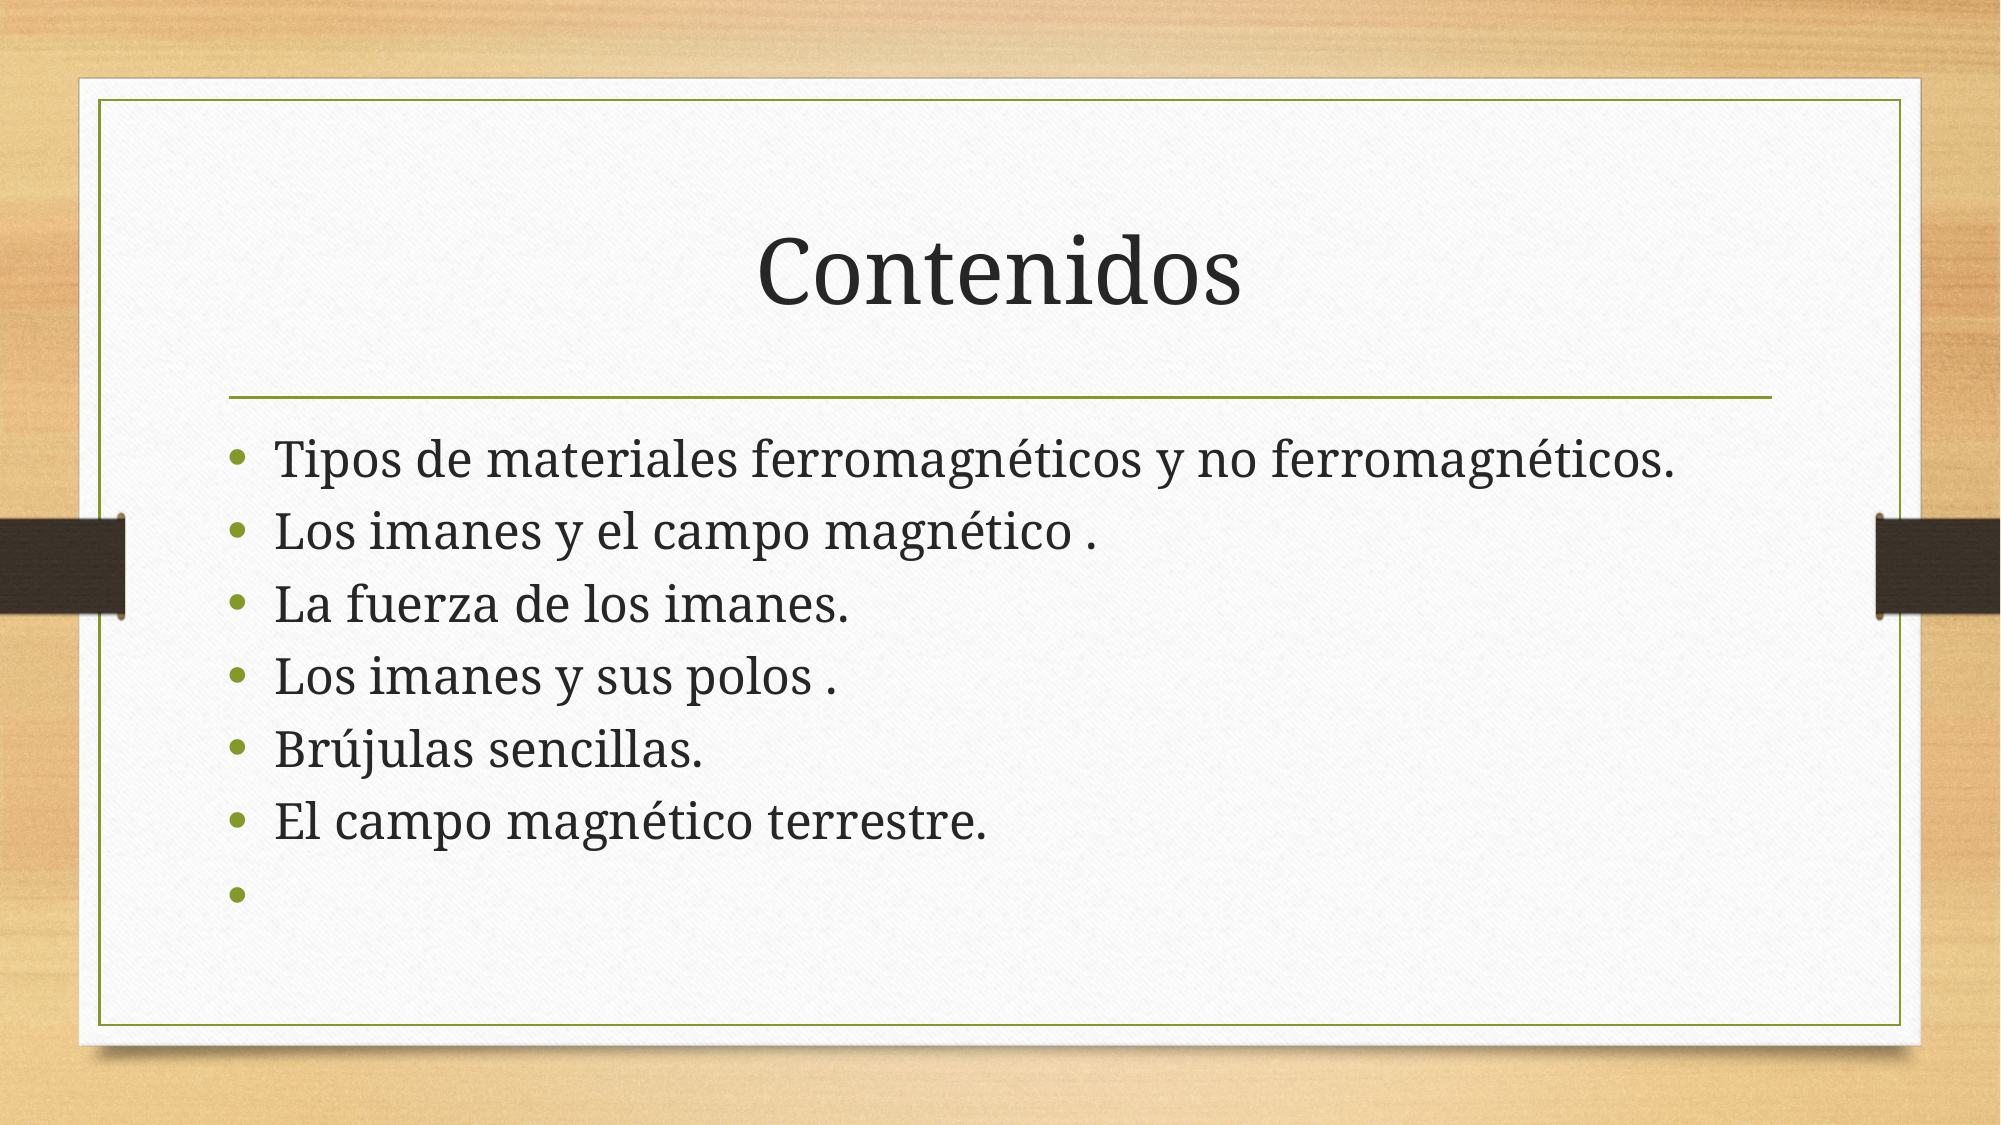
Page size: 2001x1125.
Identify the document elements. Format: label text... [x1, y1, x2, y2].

list Tipos de materiales ferromagnéticos y no ferromagnéticos. Los imanes y el campo magnético . La fuerza de los imanes. Los imanes y sus polos . Brújulas sencillas. El campo magnético terrestre. [212, 419, 1788, 964]
title Contenidos [212, 161, 1788, 376]
